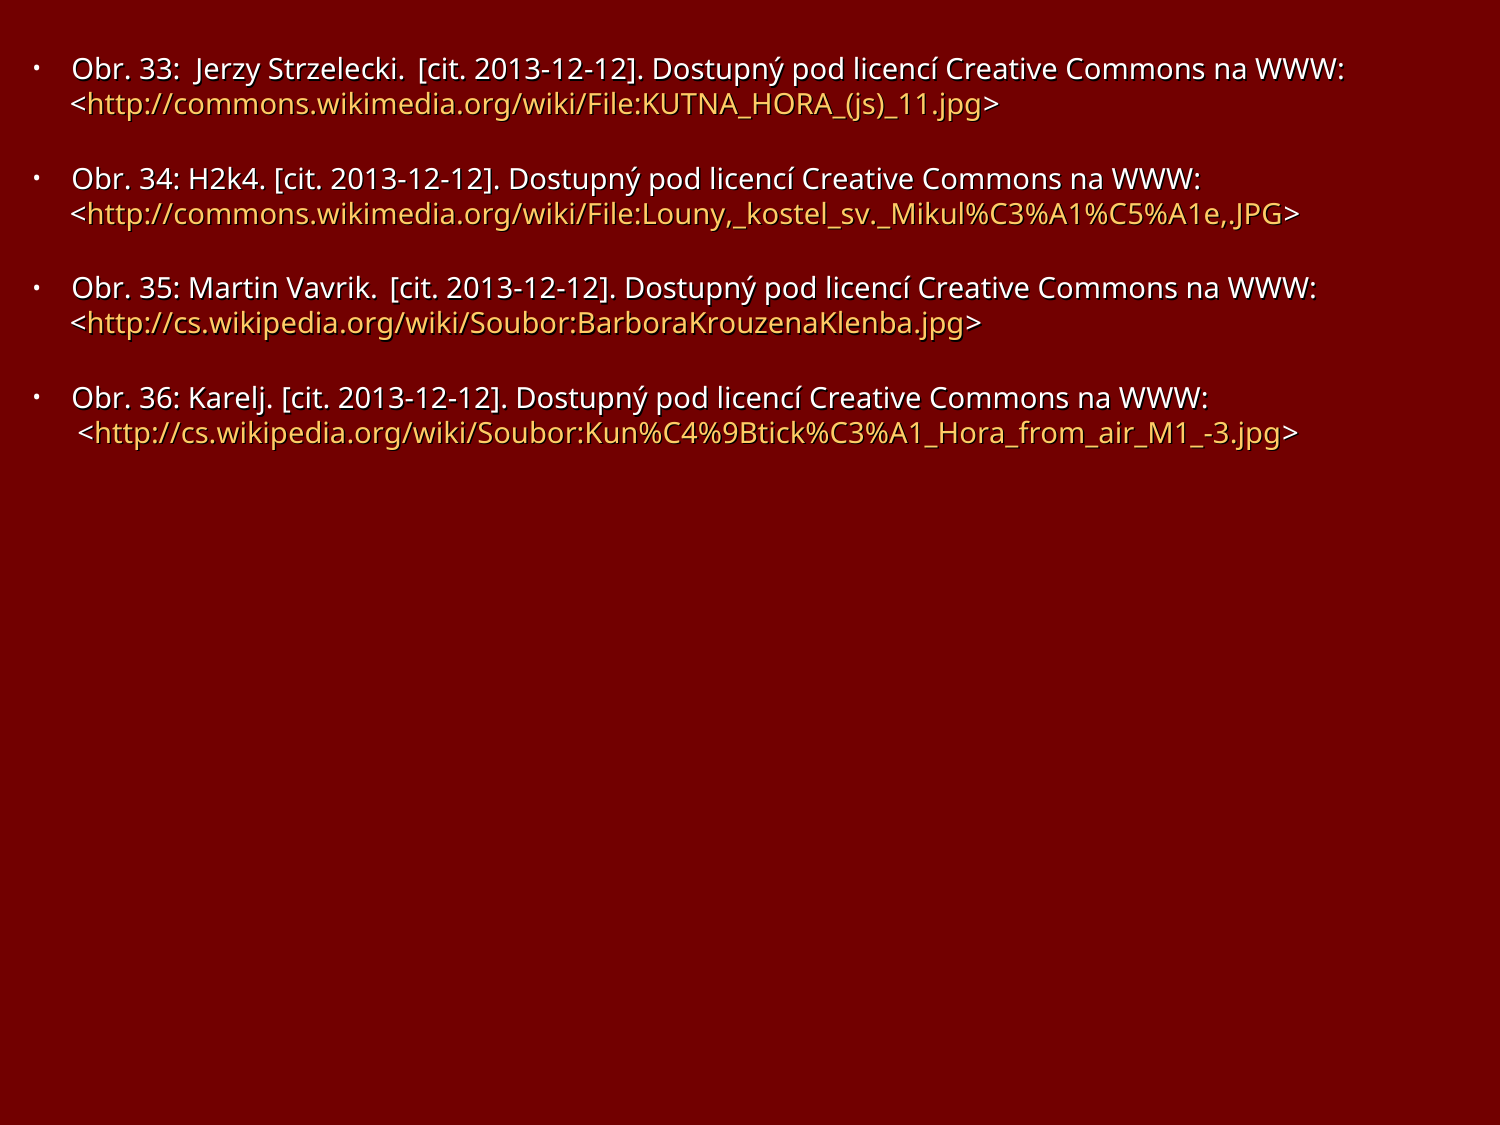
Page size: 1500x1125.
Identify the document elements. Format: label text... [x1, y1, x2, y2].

text_box Obr. 33: Jerzy Strzelecki. [cit. 2013-12-12]. Dostupný pod licencí Creative Commons na WWW: <http://commons.wikimedia.org/wiki/File:KUTNA_HORA_(js)_11.jpg> Obr. 34: H2k4. [cit. 2013-12-12]. Dostupný pod licencí Creative Commons na WWW: <http://commons.wikimedia.org/wiki/File:Louny,_kostel_sv._Mikul%C3%A1%C5%A1e,.JPG> Obr. 35: Martin Vavrik. [cit. 2013-12-12]. Dostupný pod licencí Creative Commons na WWW: <http://cs.wikipedia.org/wiki/Soubor:BarboraKrouzenaKlenba.jpg> Obr. 36: Karelj. [cit. 2013-12-12]. Dostupný pod licencí Creative Commons na WWW: <http://cs.wikipedia.org/wiki/Soubor:Kun%C4%9Btick%C3%A1_Hora_from_air_M1_-3.jpg> [17, 42, 1483, 567]
